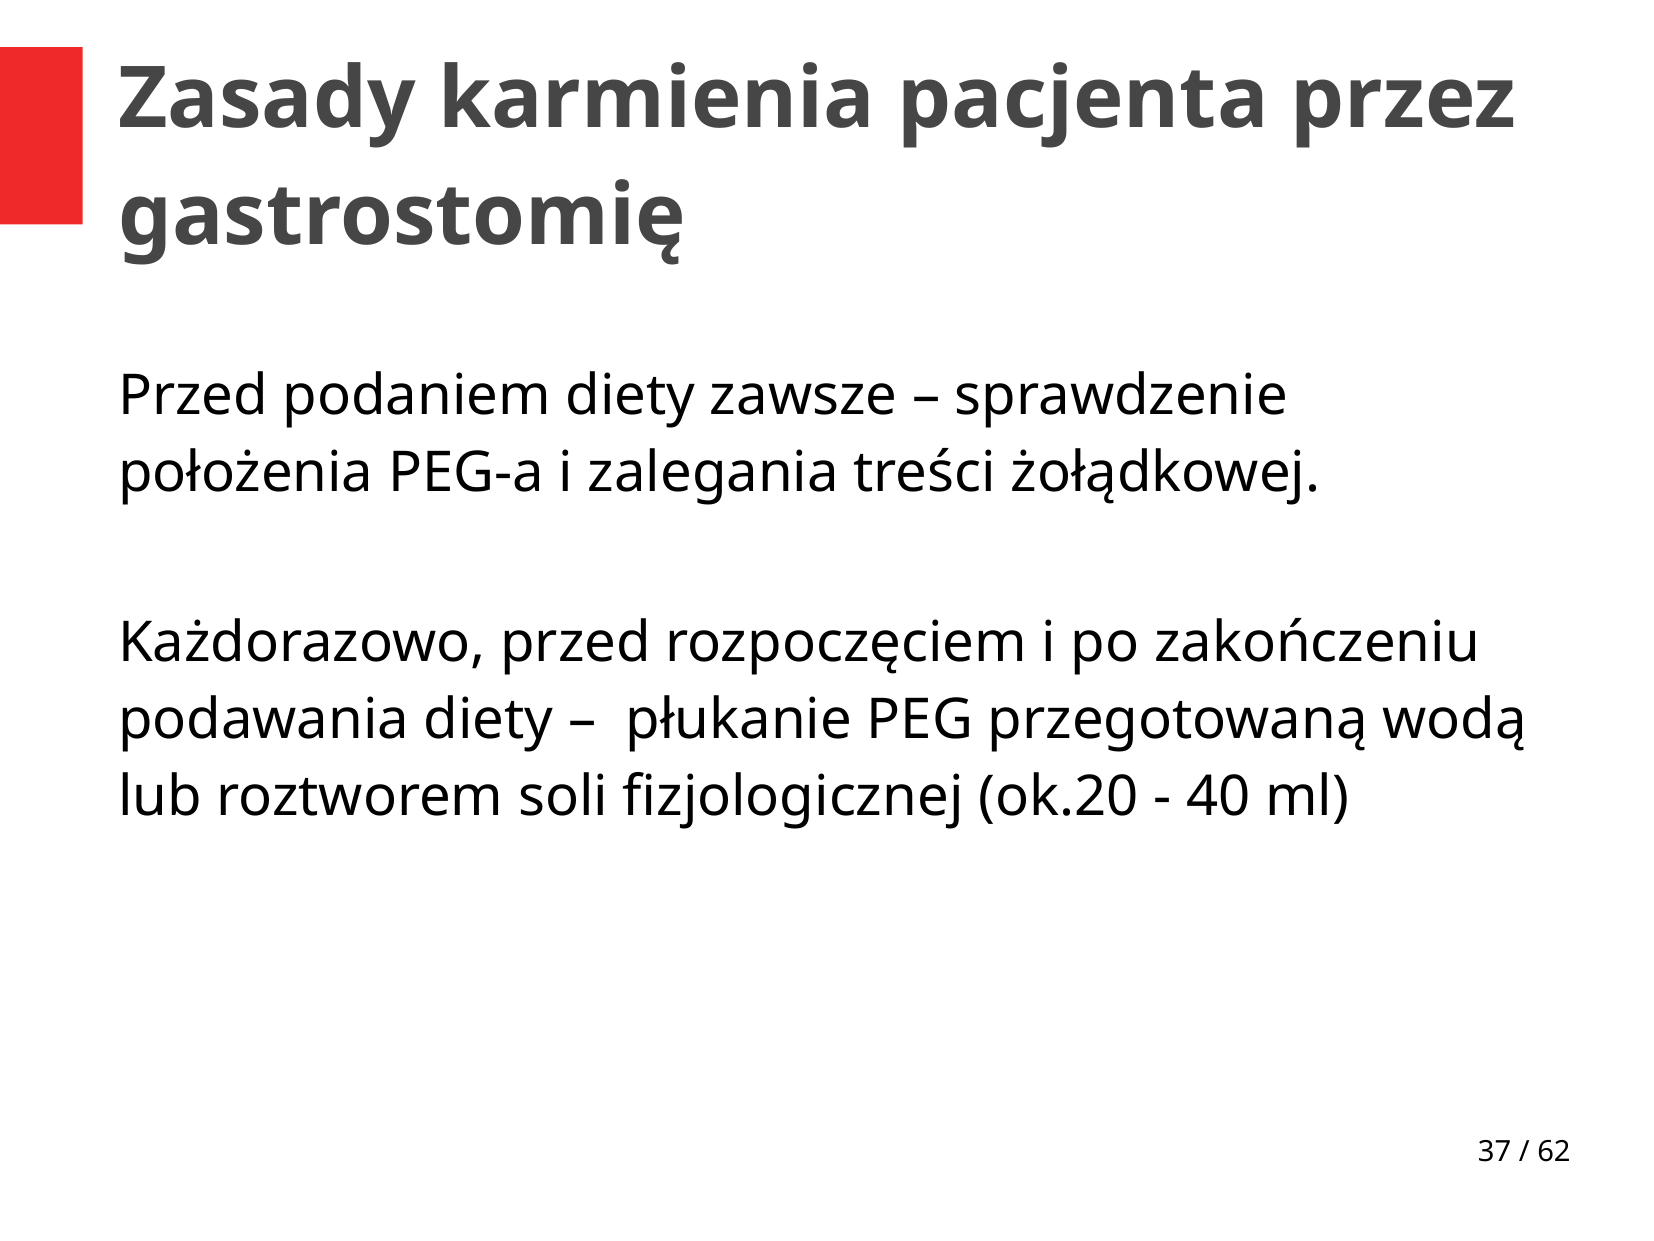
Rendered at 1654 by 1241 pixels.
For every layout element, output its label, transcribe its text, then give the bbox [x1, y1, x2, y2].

list Przed podaniem diety zawsze – sprawdzenie położenia PEG-a i zalegania treści żołądkowej. Każdorazowo, przed rozpoczęciem i po zakończeniu podawania diety – płukanie PEG przegotowaną wodą lub roztworem soli fizjologicznej (ok.20 - 40 ml) [118, 354, 1536, 1074]
title Zasady karmienia pacjenta przez gastrostomię [118, 21, 1571, 285]
